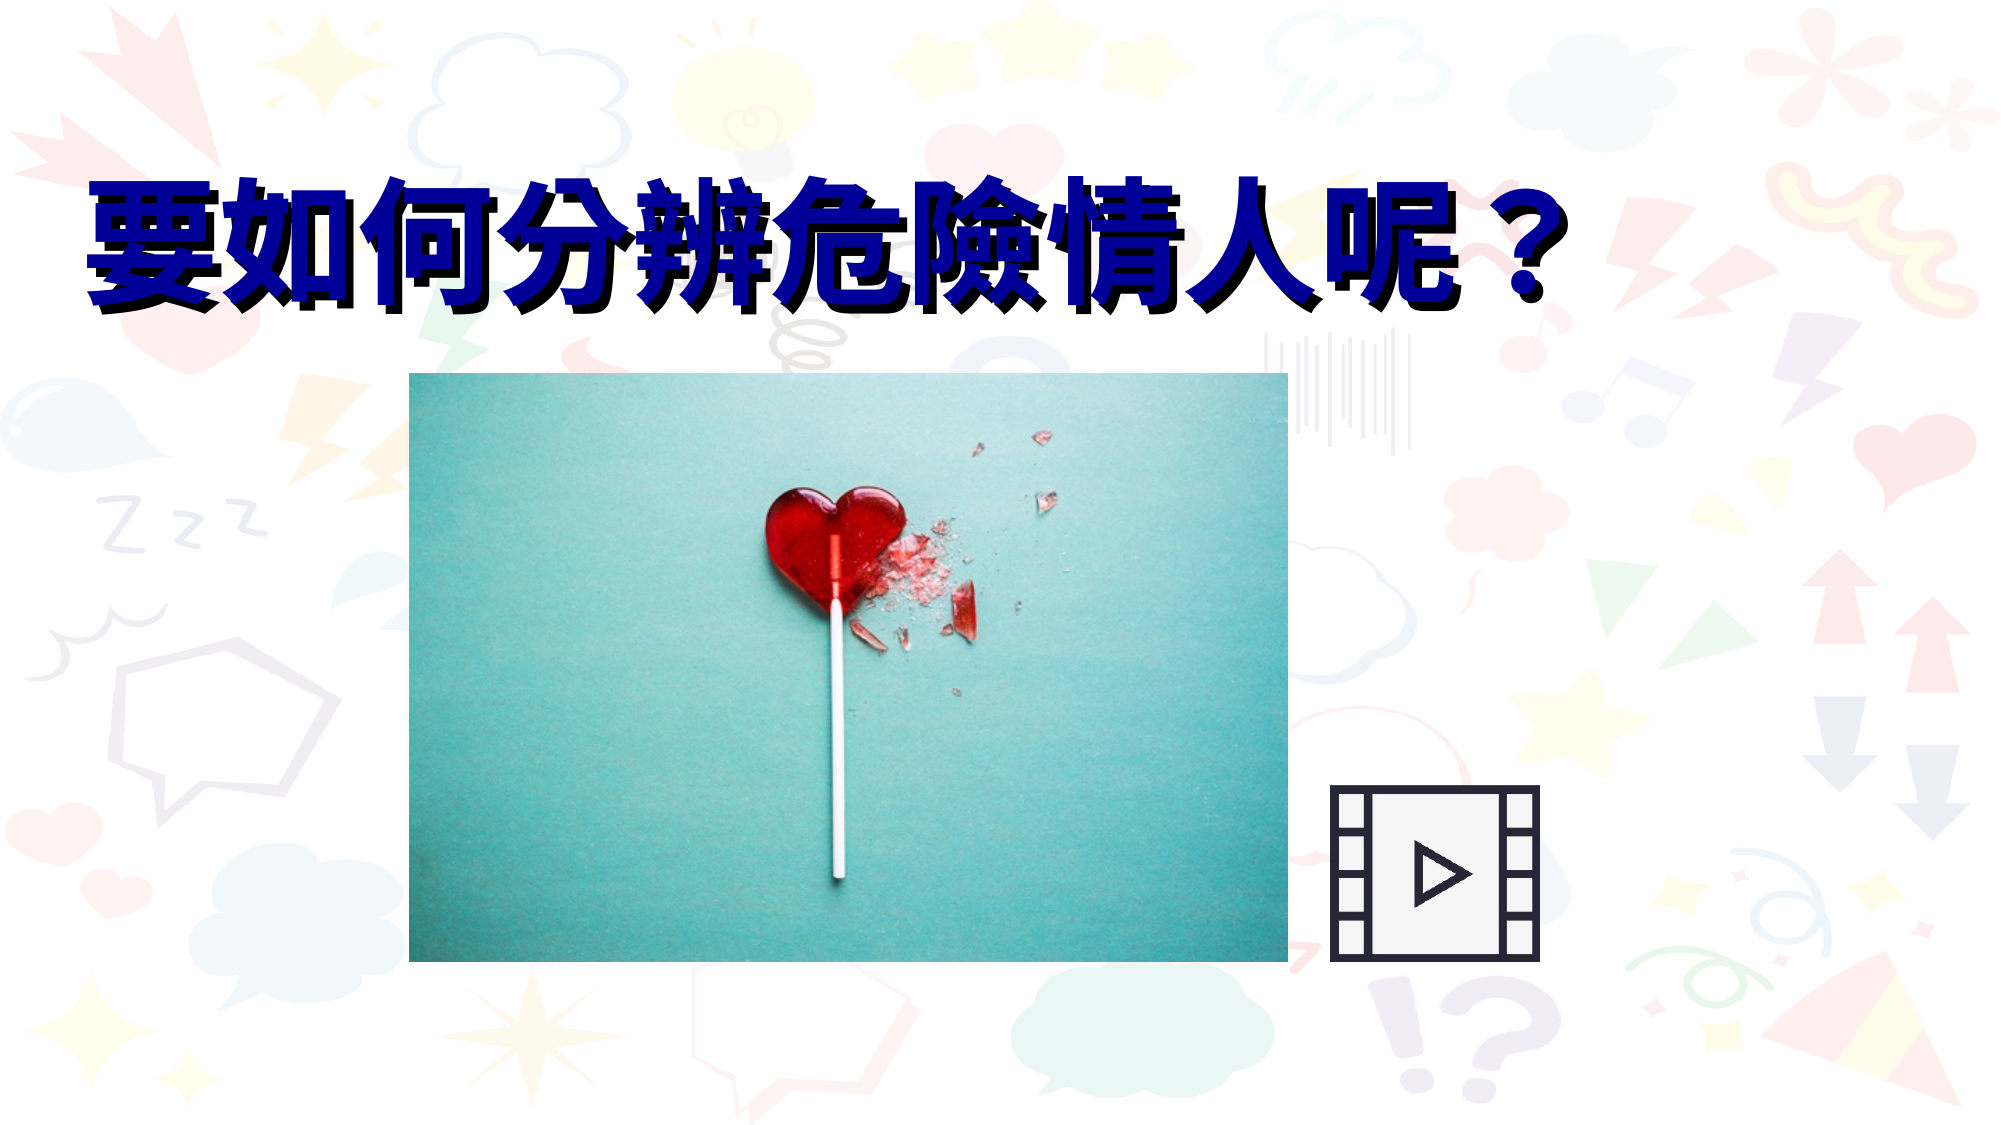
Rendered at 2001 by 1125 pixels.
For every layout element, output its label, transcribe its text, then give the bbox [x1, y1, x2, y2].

picture [409, 373, 1288, 962]
picture [1330, 785, 1540, 962]
list 要如何分辨危險情人呢？ [66, 149, 1867, 925]
